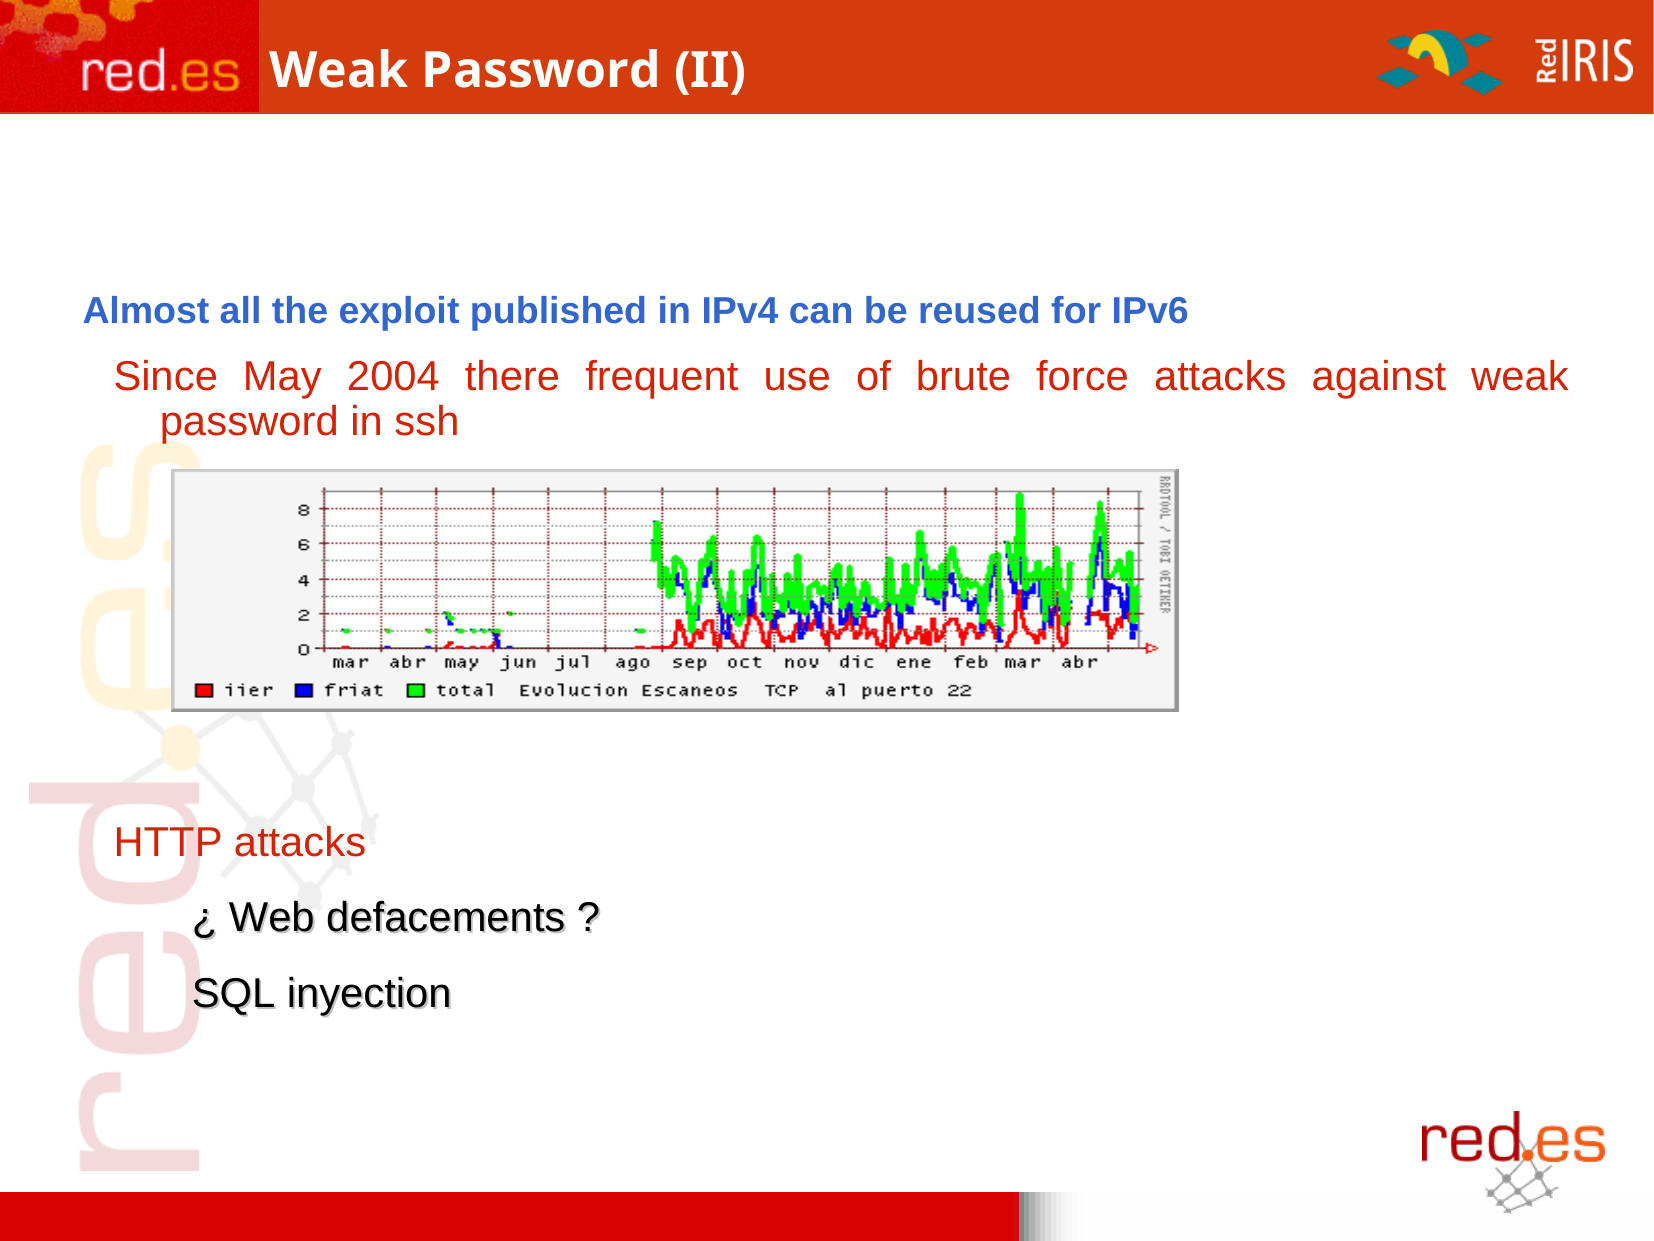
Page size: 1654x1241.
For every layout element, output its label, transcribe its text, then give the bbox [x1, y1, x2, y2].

list Almost all the exploit published in IPv4 can be reused for IPv6 Since May 2004 there frequent use of brute force attacks against weak password in ssh HTTP attacks ¿ Web defacements ? SQL inyection [82, 289, 1570, 1107]
title Weak Password (II) [269, 0, 1556, 139]
picture [171, 469, 1179, 712]
picture [0, 1111, 1654, 1241]
picture [1556, 30, 1633, 95]
picture [29, 441, 380, 1171]
picture [0, 0, 259, 112]
